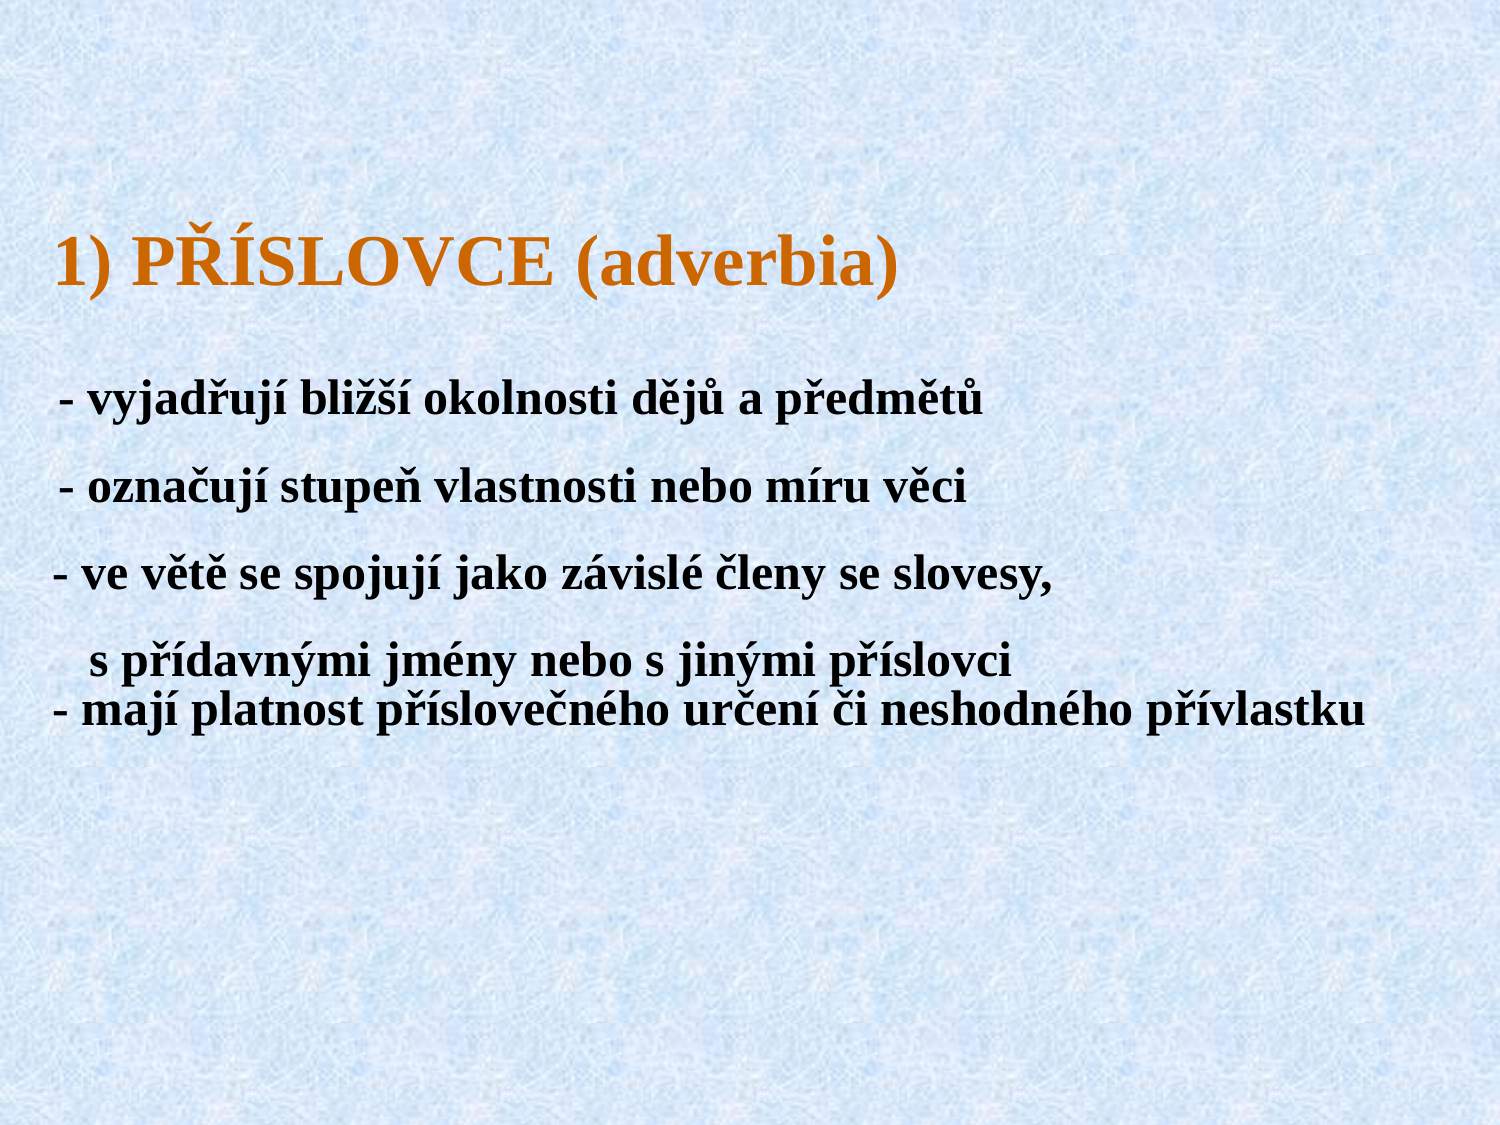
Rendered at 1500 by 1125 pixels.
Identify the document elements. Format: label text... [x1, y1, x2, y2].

text_box - ve větě se spojují jako závislé členy se slovesy, s přídavnými jmény nebo s jinými příslovci [37, 537, 1463, 695]
text_box - mají platnost příslovečného určení či neshodného přívlastku [0, 187, 1500, 883]
text_box - označují stupeň vlastnosti nebo míru věci [43, 449, 983, 521]
text_box 1) PŘÍSLOVCE (adverbia) [37, 212, 915, 309]
text_box - vyjadřují bližší okolnosti dějů a předmětů [43, 362, 1000, 434]
